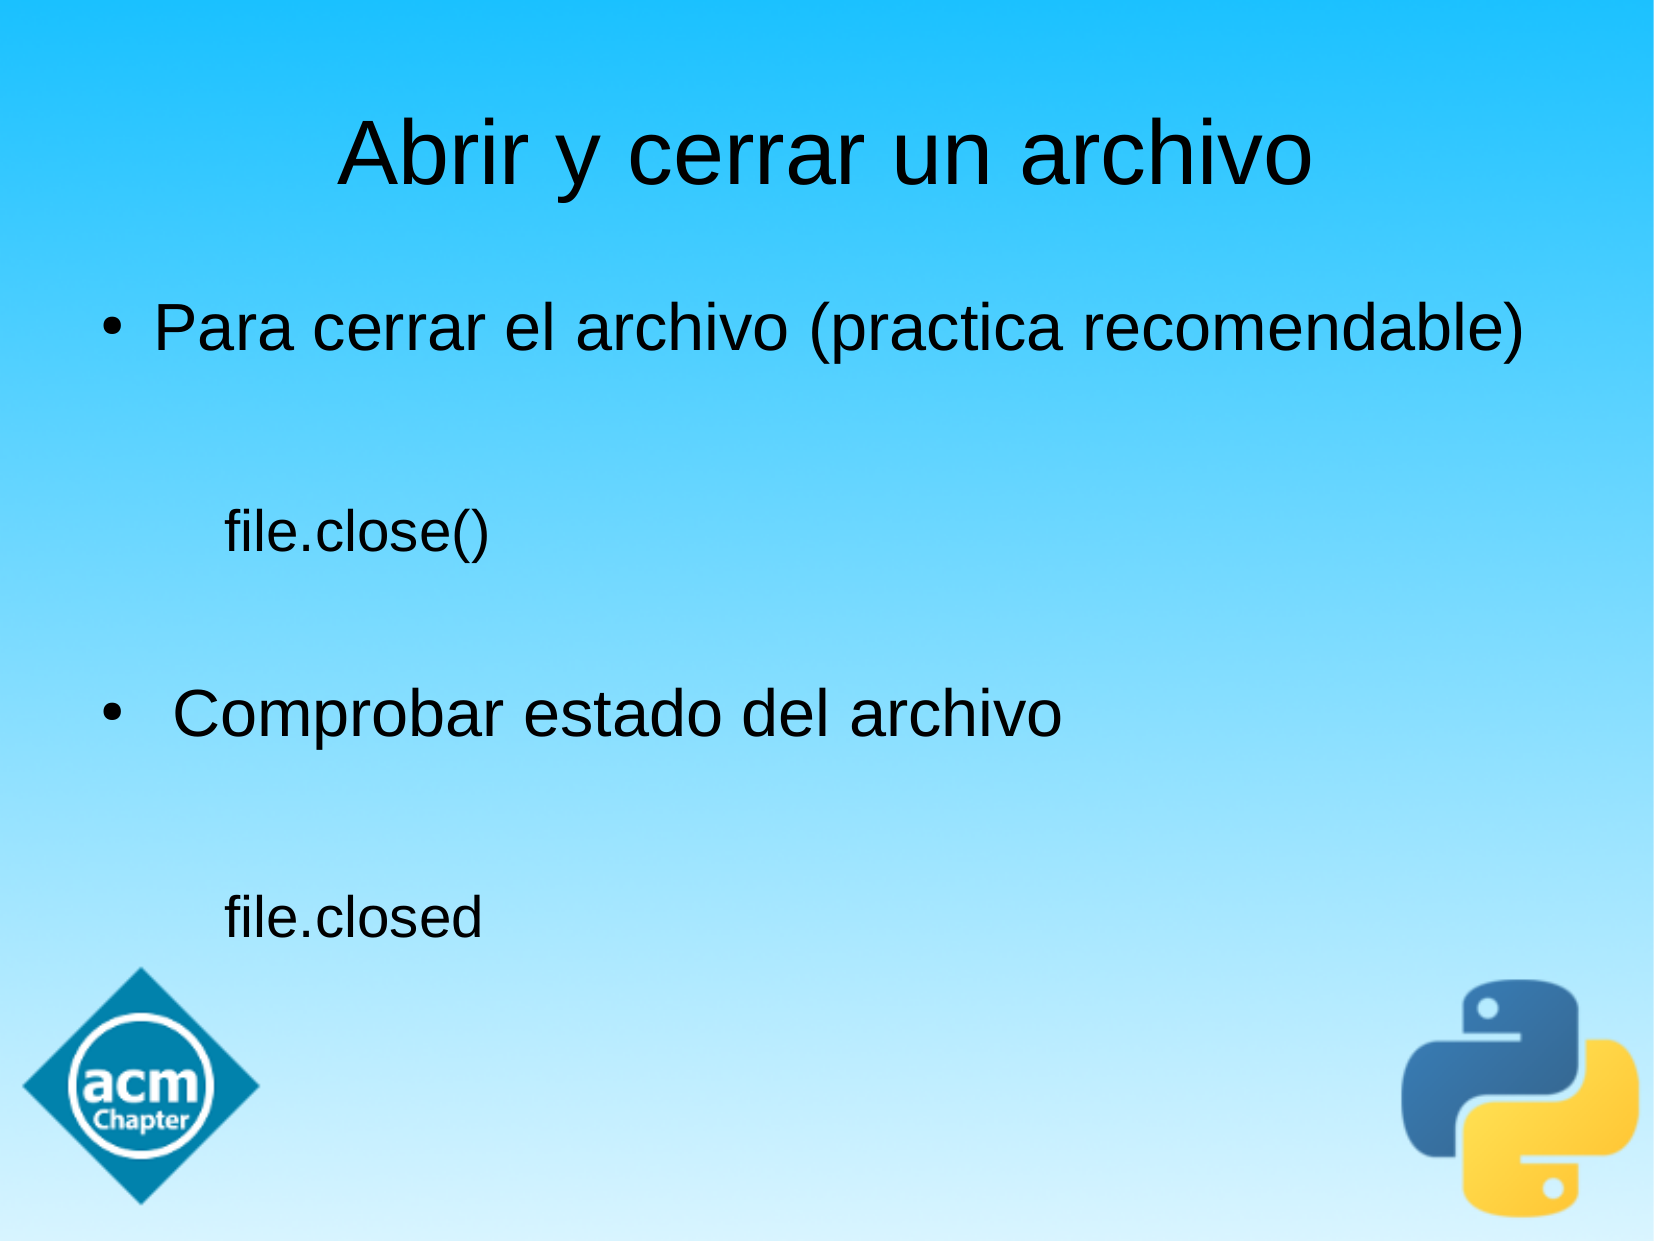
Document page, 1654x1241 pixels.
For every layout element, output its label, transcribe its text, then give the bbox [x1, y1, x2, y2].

title Abrir y cerrar un archivo [82, 49, 1571, 257]
list Para cerrar el archivo (practica recomendable) file.close() Comprobar estado del archivo file.closed [82, 290, 1571, 1010]
picture [0, 0, 1654, 1241]
